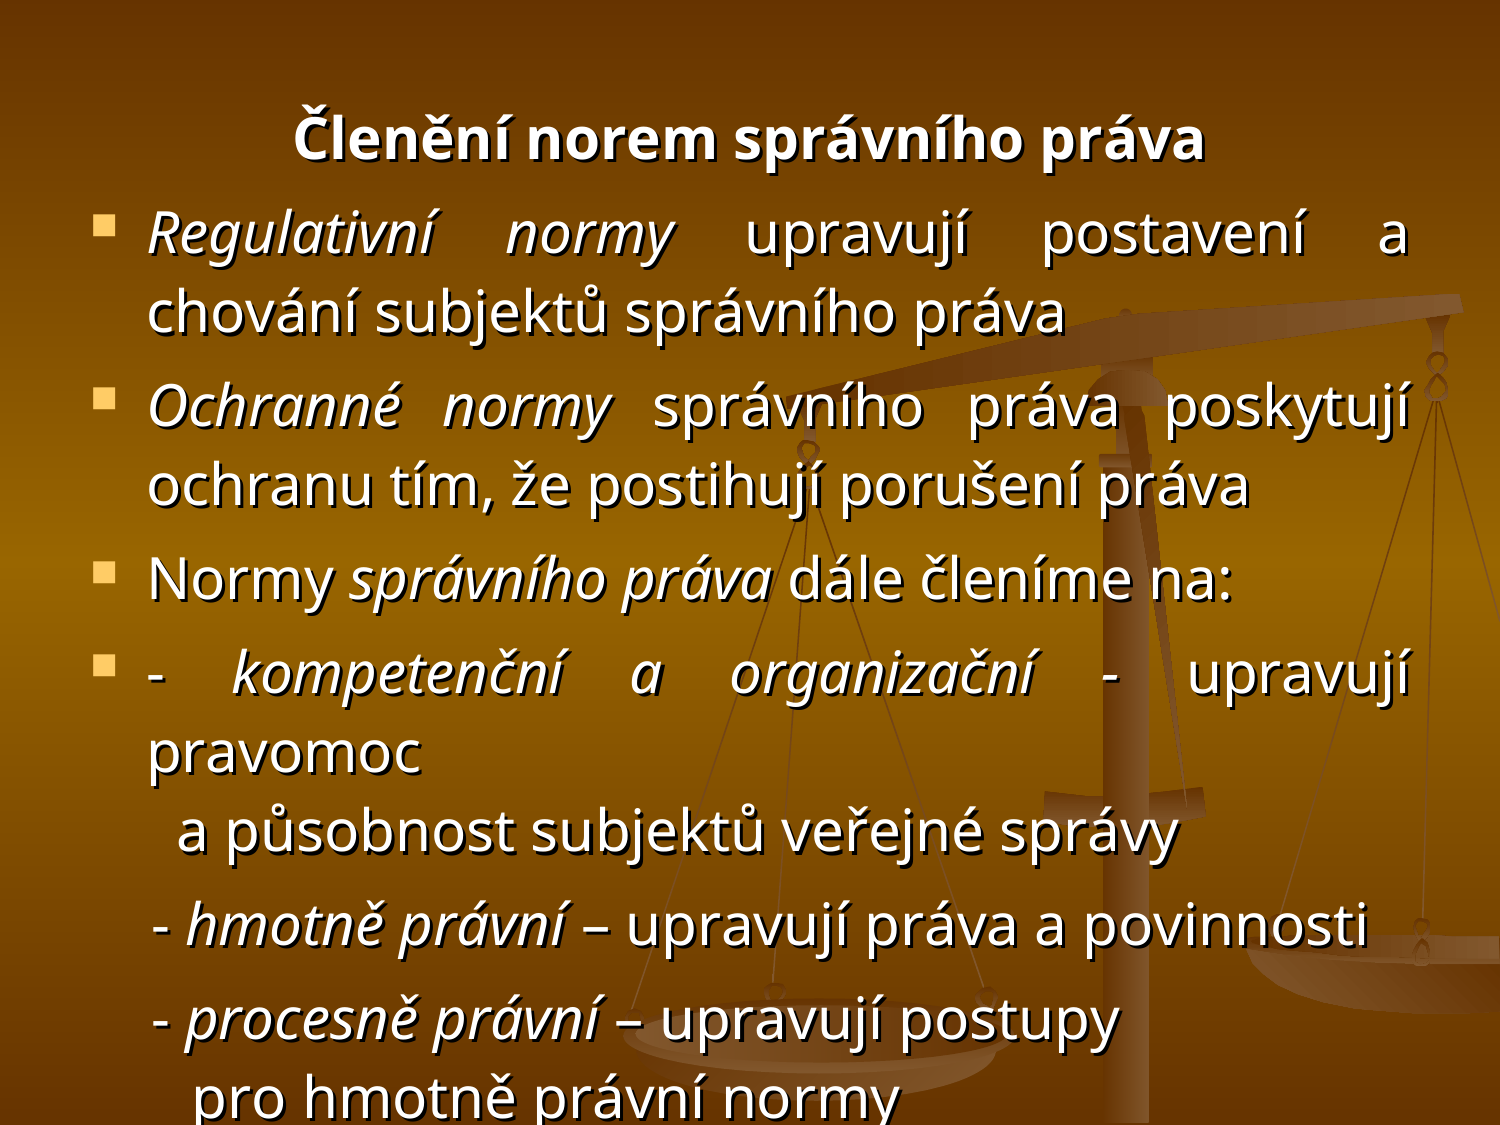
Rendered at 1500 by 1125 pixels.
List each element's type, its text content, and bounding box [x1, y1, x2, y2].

list Členění norem správního práva Regulativní normy upravují postavení a chování subjektů správního práva Ochranné normy správního práva poskytují ochranu tím, že postihují porušení práva Normy správního práva dále členíme na: - kompetenční a organizační - upravují pravomoc a působnost subjektů veřejné správy - hmotně právní – upravují práva a povinnosti - procesně právní – upravují postupy pro hmotně právní normy [75, 90, 1426, 1121]
